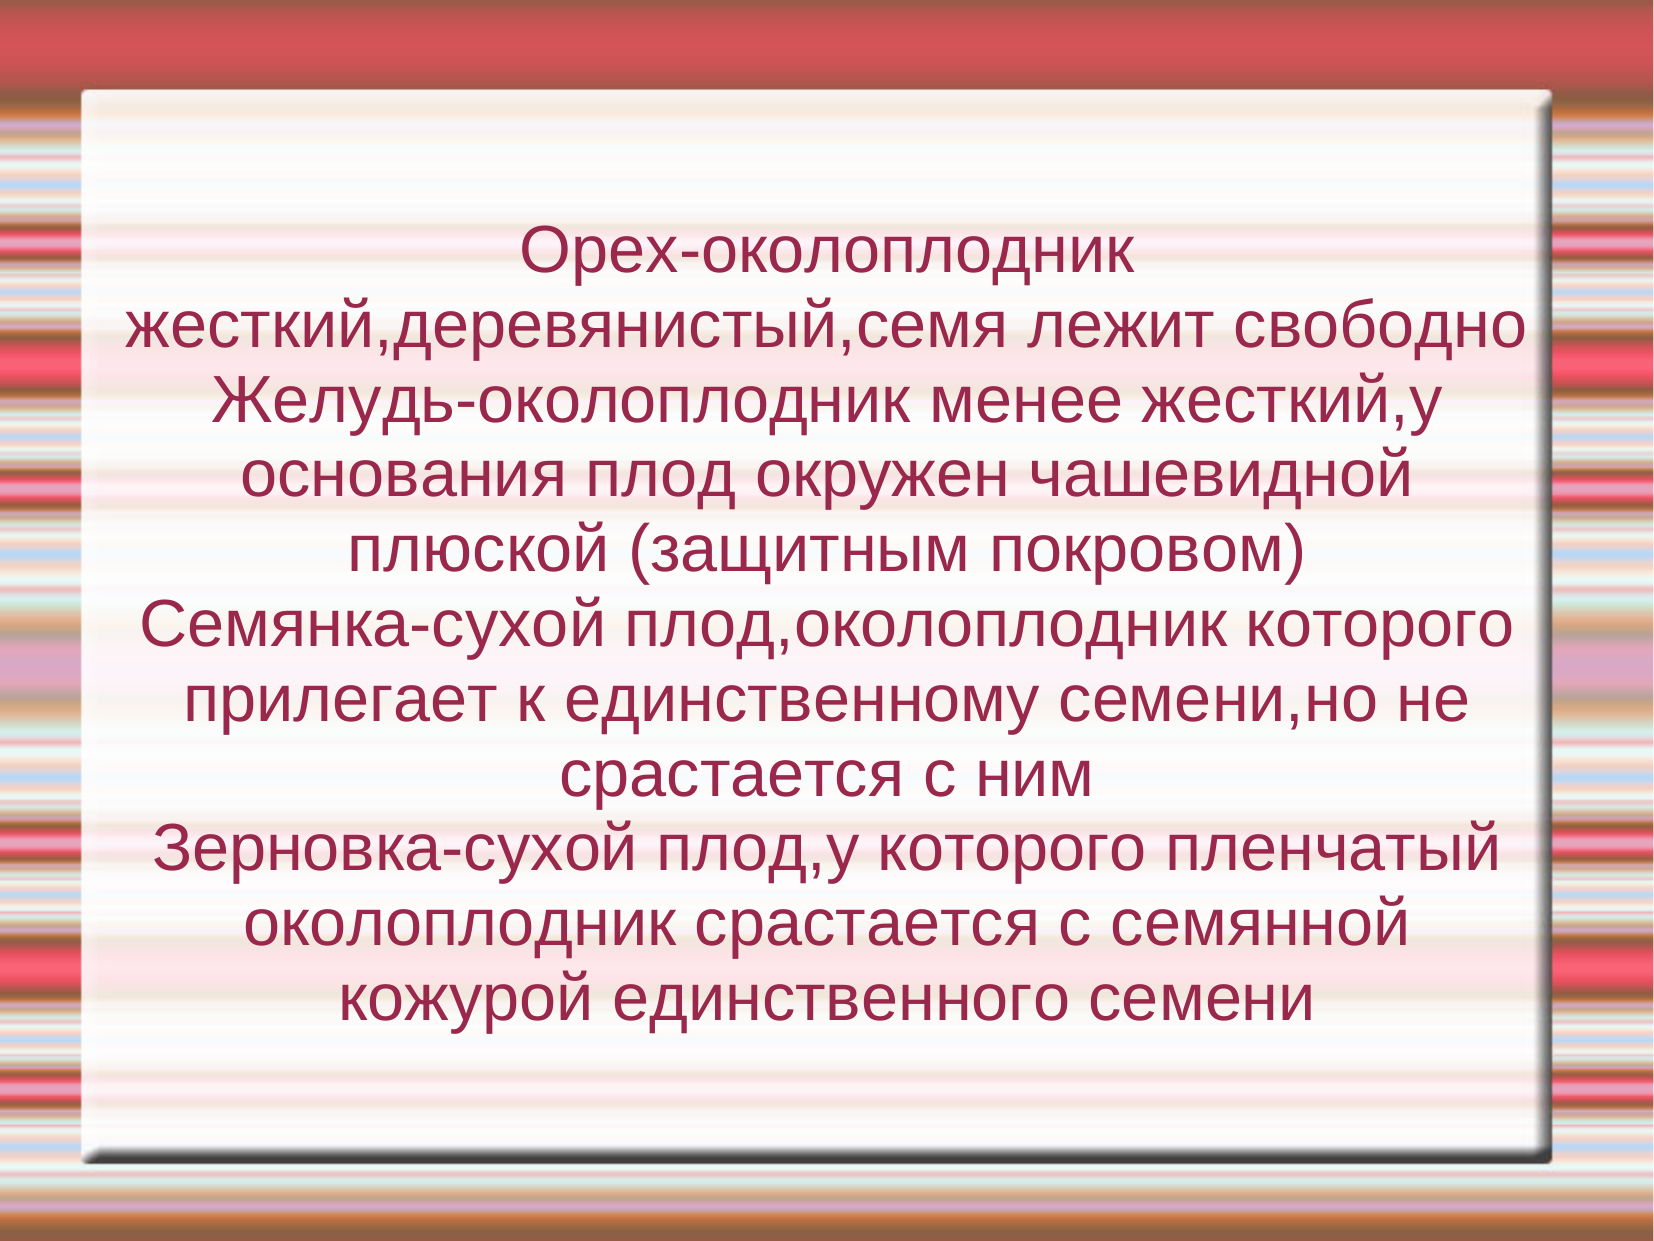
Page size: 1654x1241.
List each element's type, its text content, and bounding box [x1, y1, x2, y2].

picture [0, 0, 1654, 1241]
subtitle Орех-околоплодник жесткий,деревянистый,семя лежит свободно Желудь-околоплодник менее жесткий,у основания плод окружен чашевидной плюской (защитным покровом) Семянка-сухой плод,околоплодник которого прилегает к единственному семени,но не срастается с ним Зерновка-сухой плод,у которого пленчатый околоплодник срастается с семянной кожурой единственного семени [121, 122, 1534, 1125]
